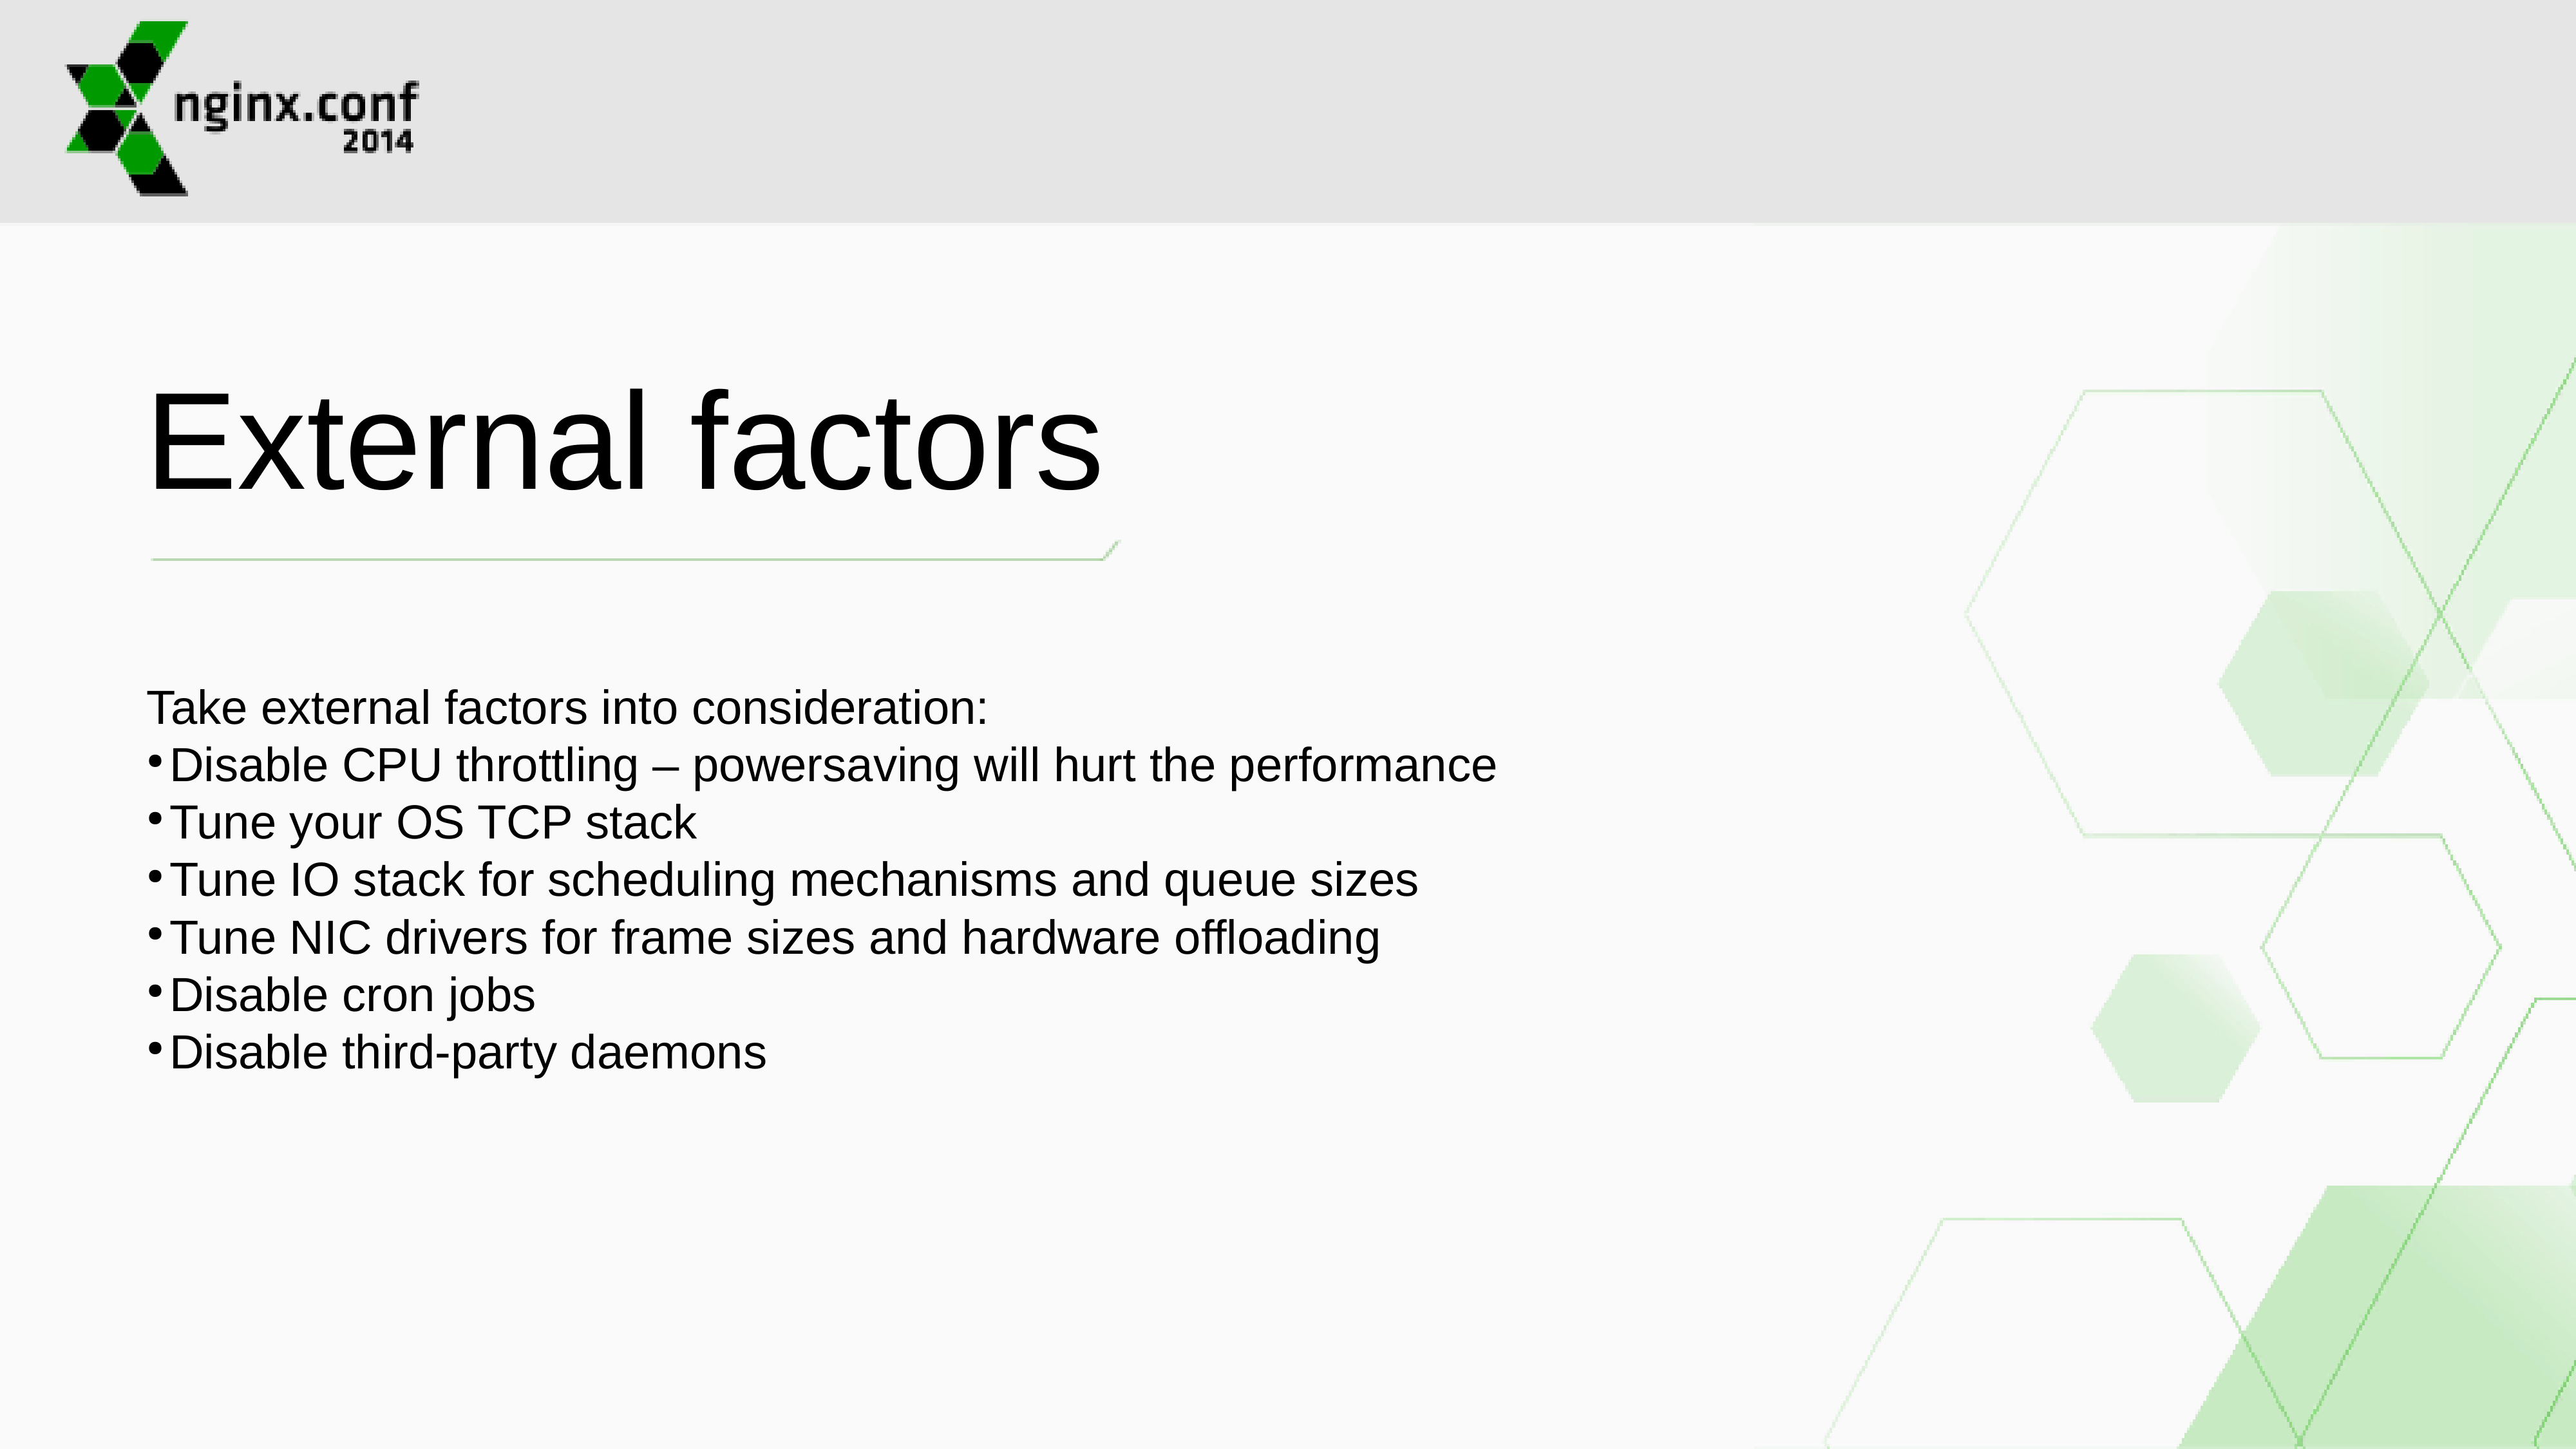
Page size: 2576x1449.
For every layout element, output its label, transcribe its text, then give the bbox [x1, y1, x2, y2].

picture [0, 0, 2576, 1449]
list Take external factors into consideration: Disable CPU throttling – powersaving will hurt the performance Tune your OS TCP stack Tune IO stack for scheduling mechanisms and queue sizes Tune NIC drivers for frame sizes and hardware offloading Disable cron jobs Disable third-party daemons [146, 676, 1659, 1068]
title External factors [145, 350, 1700, 584]
